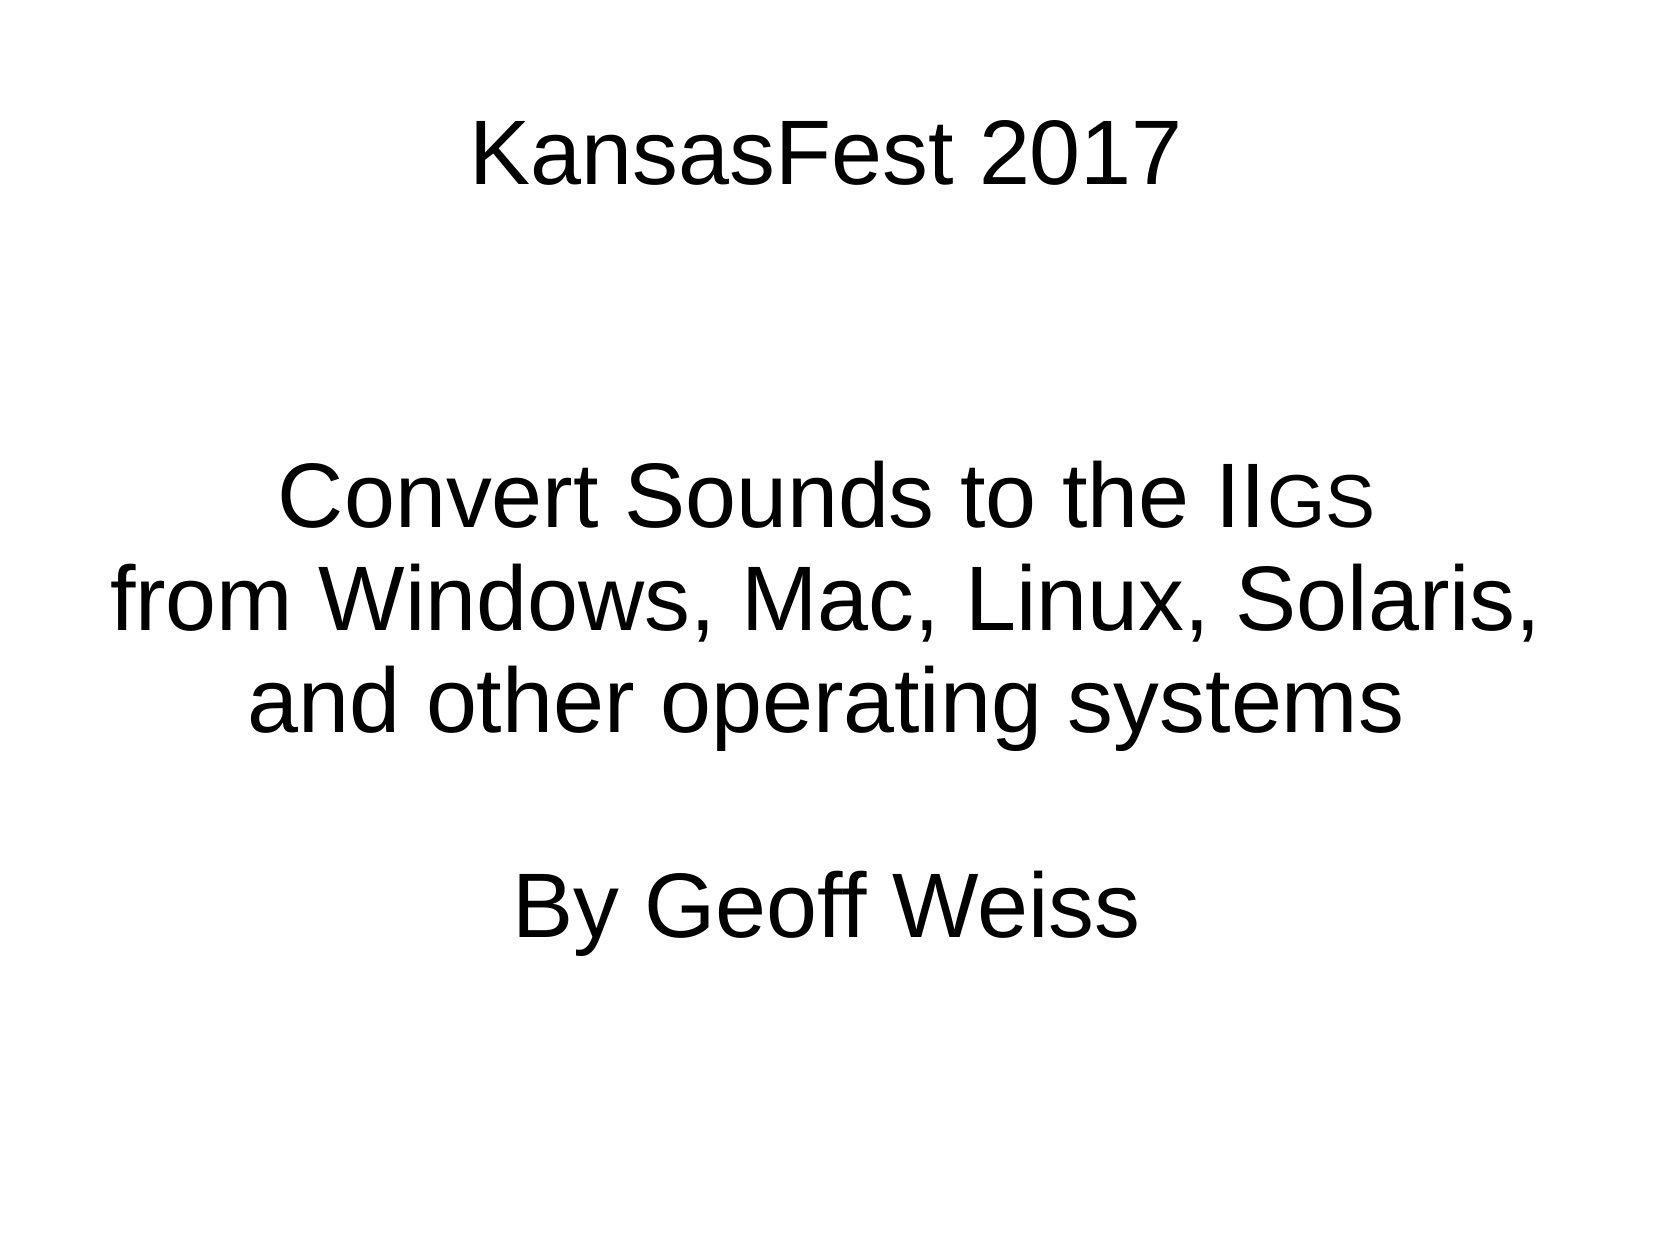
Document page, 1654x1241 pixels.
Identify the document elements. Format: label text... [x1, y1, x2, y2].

title KansasFest 2017 [82, 49, 1571, 257]
subtitle Convert Sounds to the IIGS from Windows, Mac, Linux, Solaris, and other operating systems By Geoff Weiss [82, 290, 1571, 1010]
